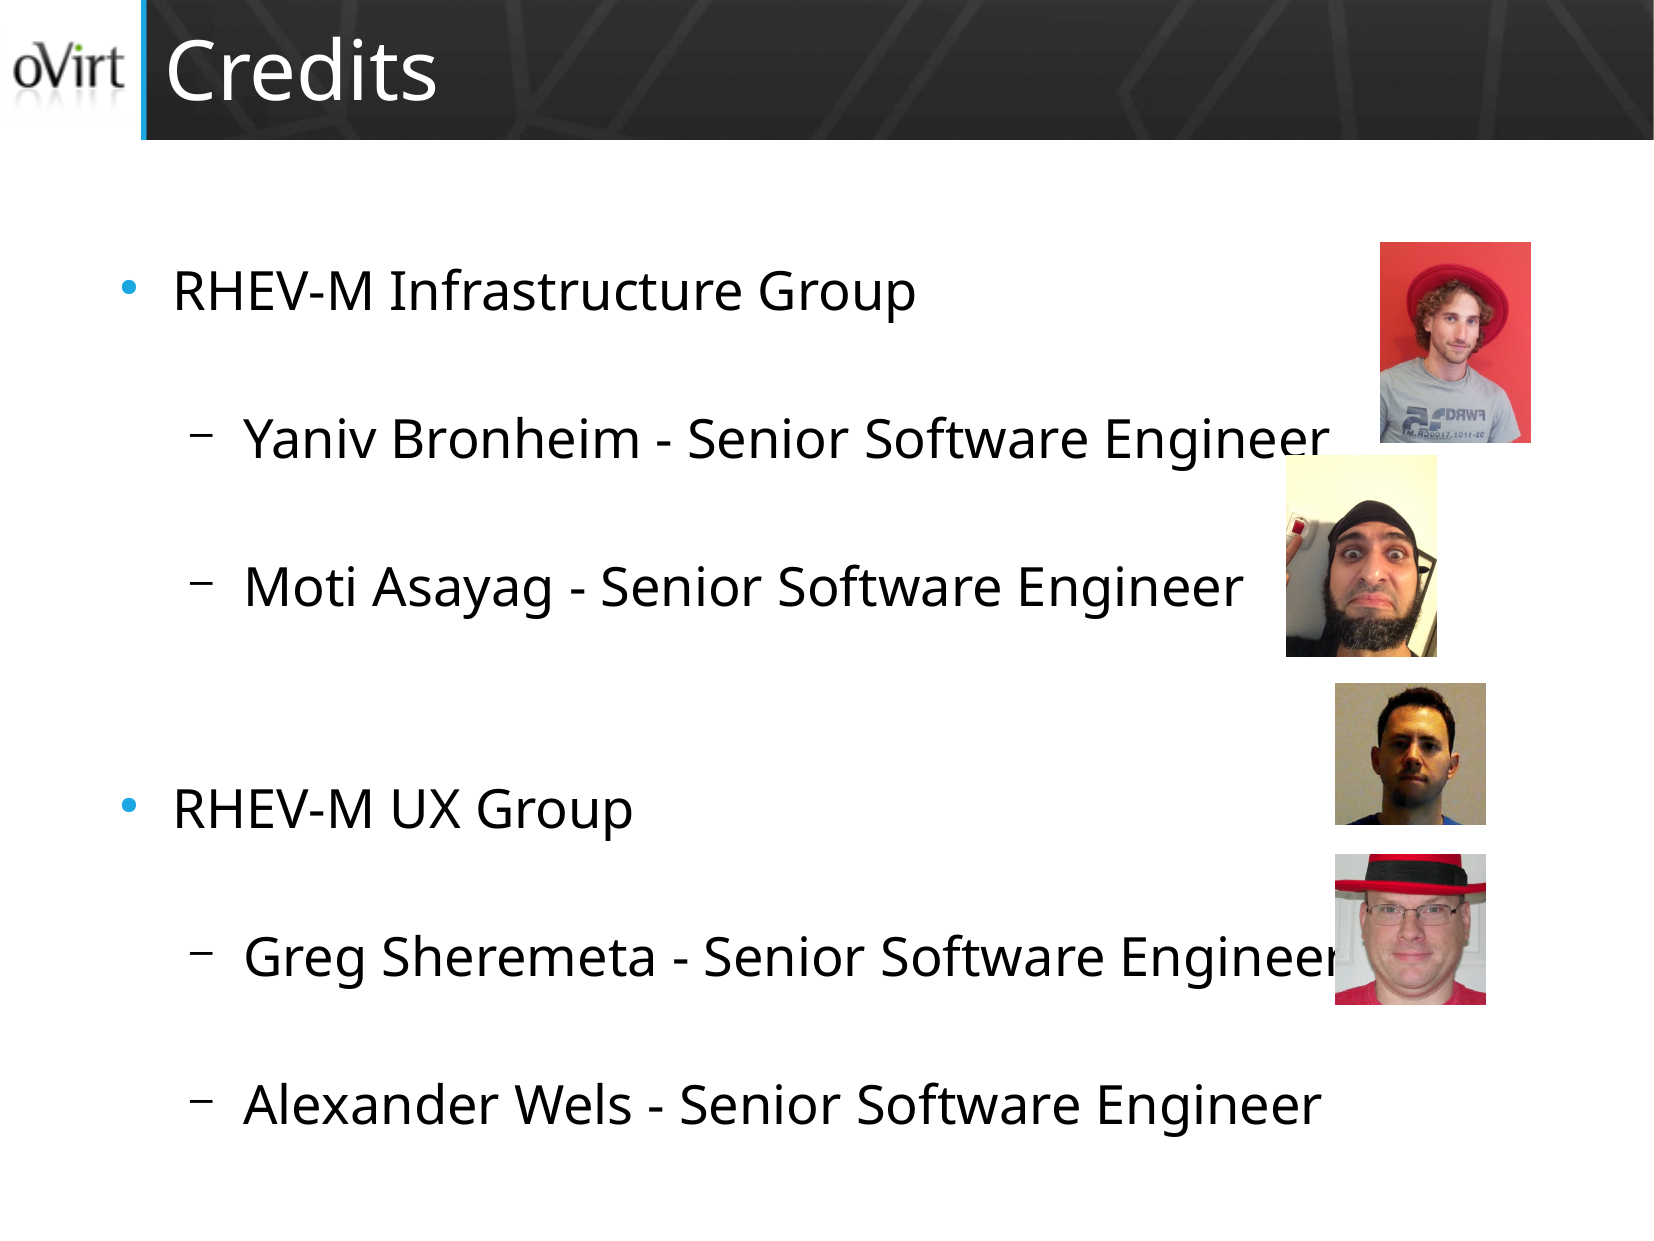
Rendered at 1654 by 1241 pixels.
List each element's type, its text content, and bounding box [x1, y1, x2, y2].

picture [1380, 242, 1531, 443]
text_box RHEV-M Infrastructure Group Yaniv Bronheim - Senior Software Engineer Moti Asayag - Senior Software Engineer RHEV-M UX Group Greg Sheremeta - Senior Software Engineer Alexander Wels - Senior Software Engineer [86, 244, 1576, 1126]
title Credits [164, 0, 1654, 152]
picture [0, 0, 164, 140]
picture [1335, 854, 1486, 1006]
picture [1286, 455, 1437, 657]
picture [1335, 683, 1486, 826]
